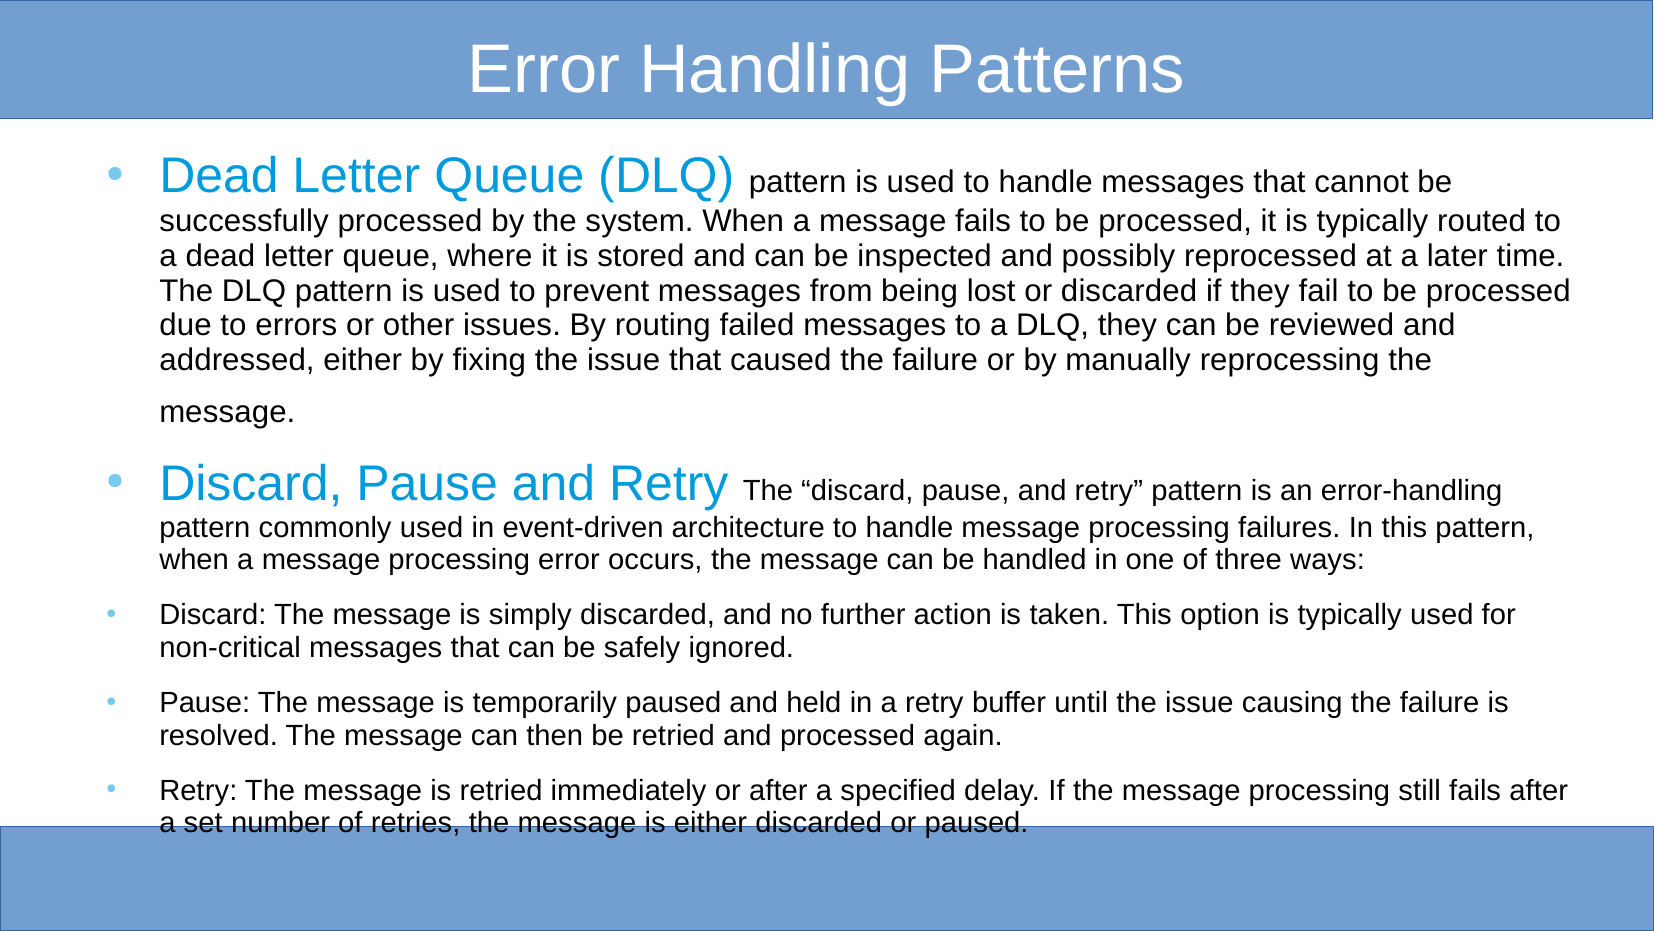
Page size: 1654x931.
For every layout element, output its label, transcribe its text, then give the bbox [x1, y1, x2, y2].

title Error Handling Patterns [59, 29, 1595, 108]
list Dead Letter Queue (DLQ) pattern is used to handle messages that cannot be successfully processed by the system. When a message fails to be processed, it is typically routed to a dead letter queue, where it is stored and can be inspected and possibly reprocessed at a later time. The DLQ pattern is used to prevent messages from being lost or discarded if they fail to be processed due to errors or other issues. By routing failed messages to a DLQ, they can be reviewed and addressed, either by fixing the issue that caused the failure or by manually reprocessing the message. Discard, Pause and Retry The “discard, pause, and retry” pattern is an error-handling pattern commonly used in event-driven architecture to handle message processing failures. In this pattern, when a message processing error occurs, the message can be handled in one of three ways: Discard: The message is simply discarded, and no further action is taken. This option is typically used for non-critical messages that can be safely ignored. Pause: The message is temporarily paused and held in a retry buffer until the issue causing the failure is resolved. The message can then be retried and processed again. Retry: The message is retried immediately or after a specified delay. If the message processing still fails after a set number of retries, the message is either discarded or paused. [88, 147, 1577, 688]
